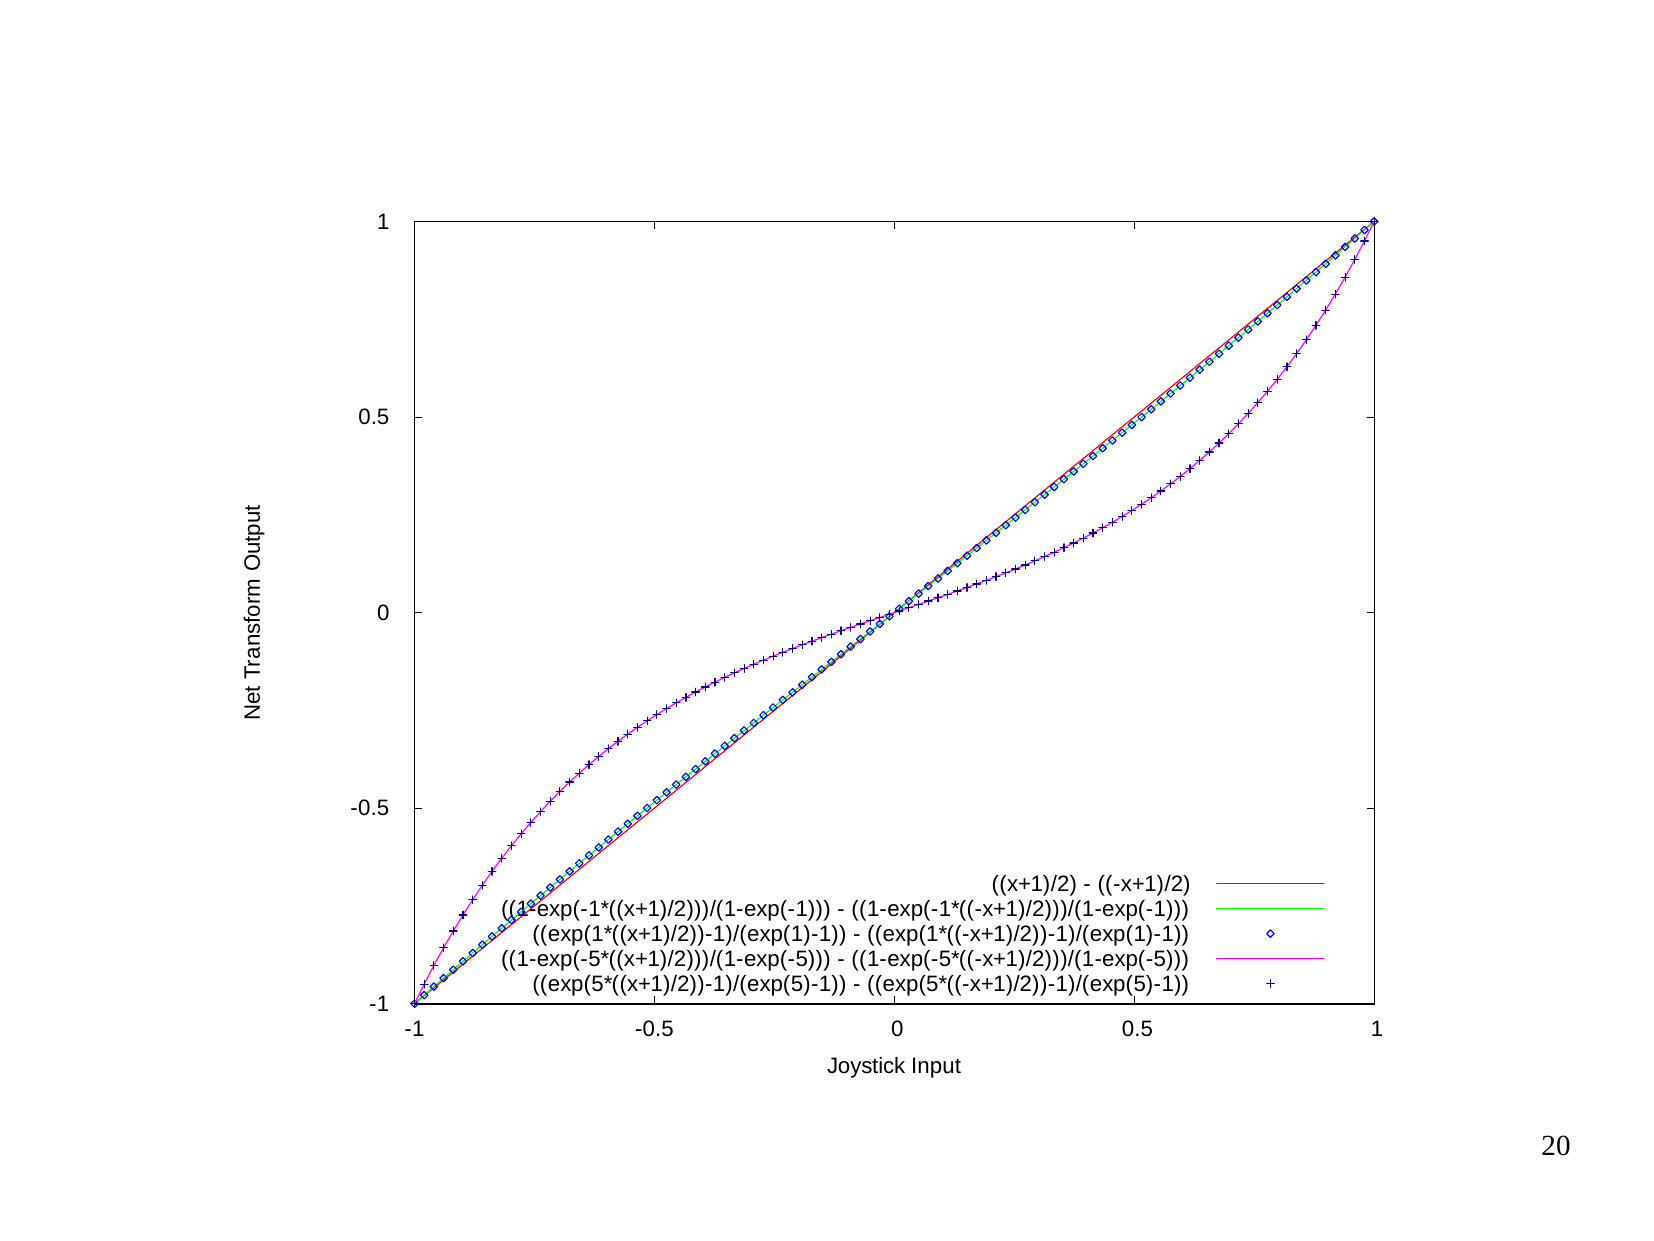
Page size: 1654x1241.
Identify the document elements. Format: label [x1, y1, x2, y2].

picture [227, 171, 1437, 1079]
